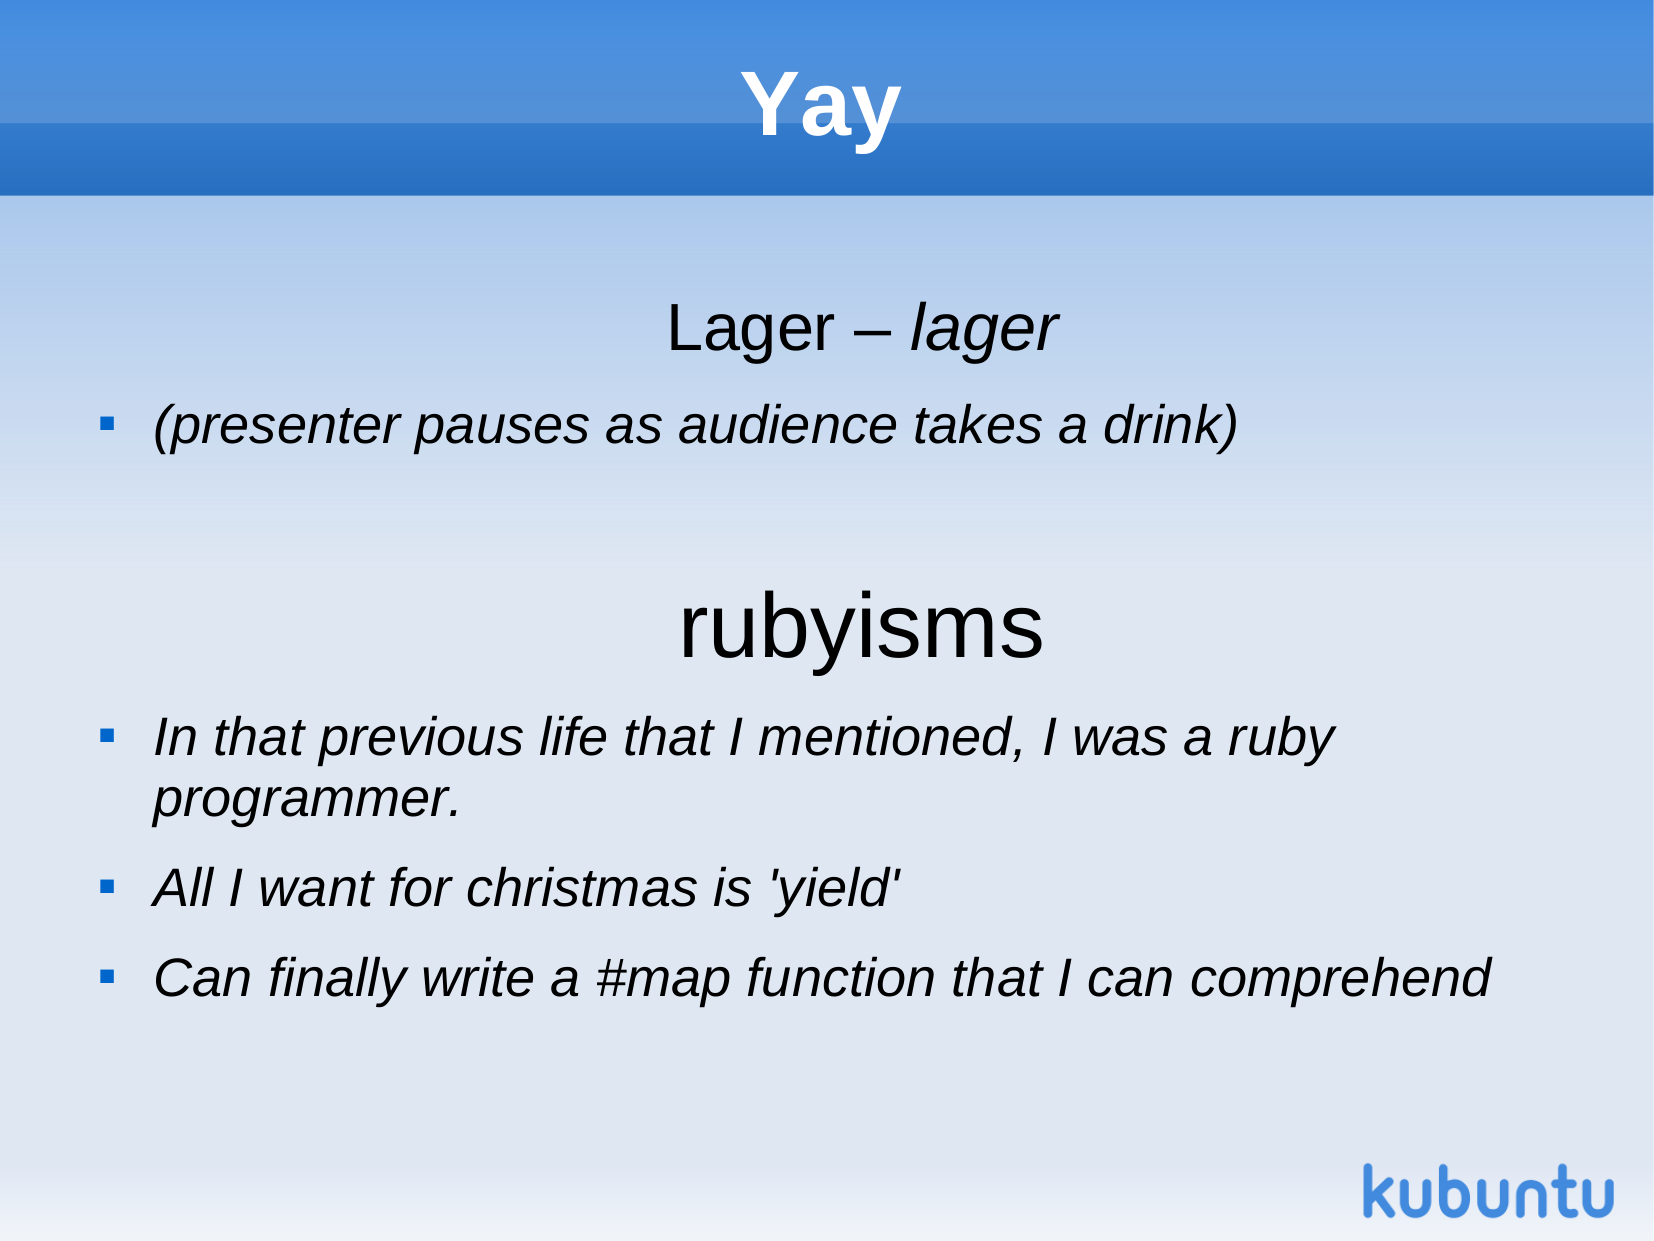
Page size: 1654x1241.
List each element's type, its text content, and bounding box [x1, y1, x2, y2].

list Lager – lager (presenter pauses as audience takes a drink) rubyisms In that previous life that I mentioned, I was a ruby programmer. All I want for christmas is 'yield' Can finally write a #map function that I can comprehend [82, 290, 1571, 1098]
picture [0, 0, 1654, 1241]
title Yay [76, 0, 1565, 208]
